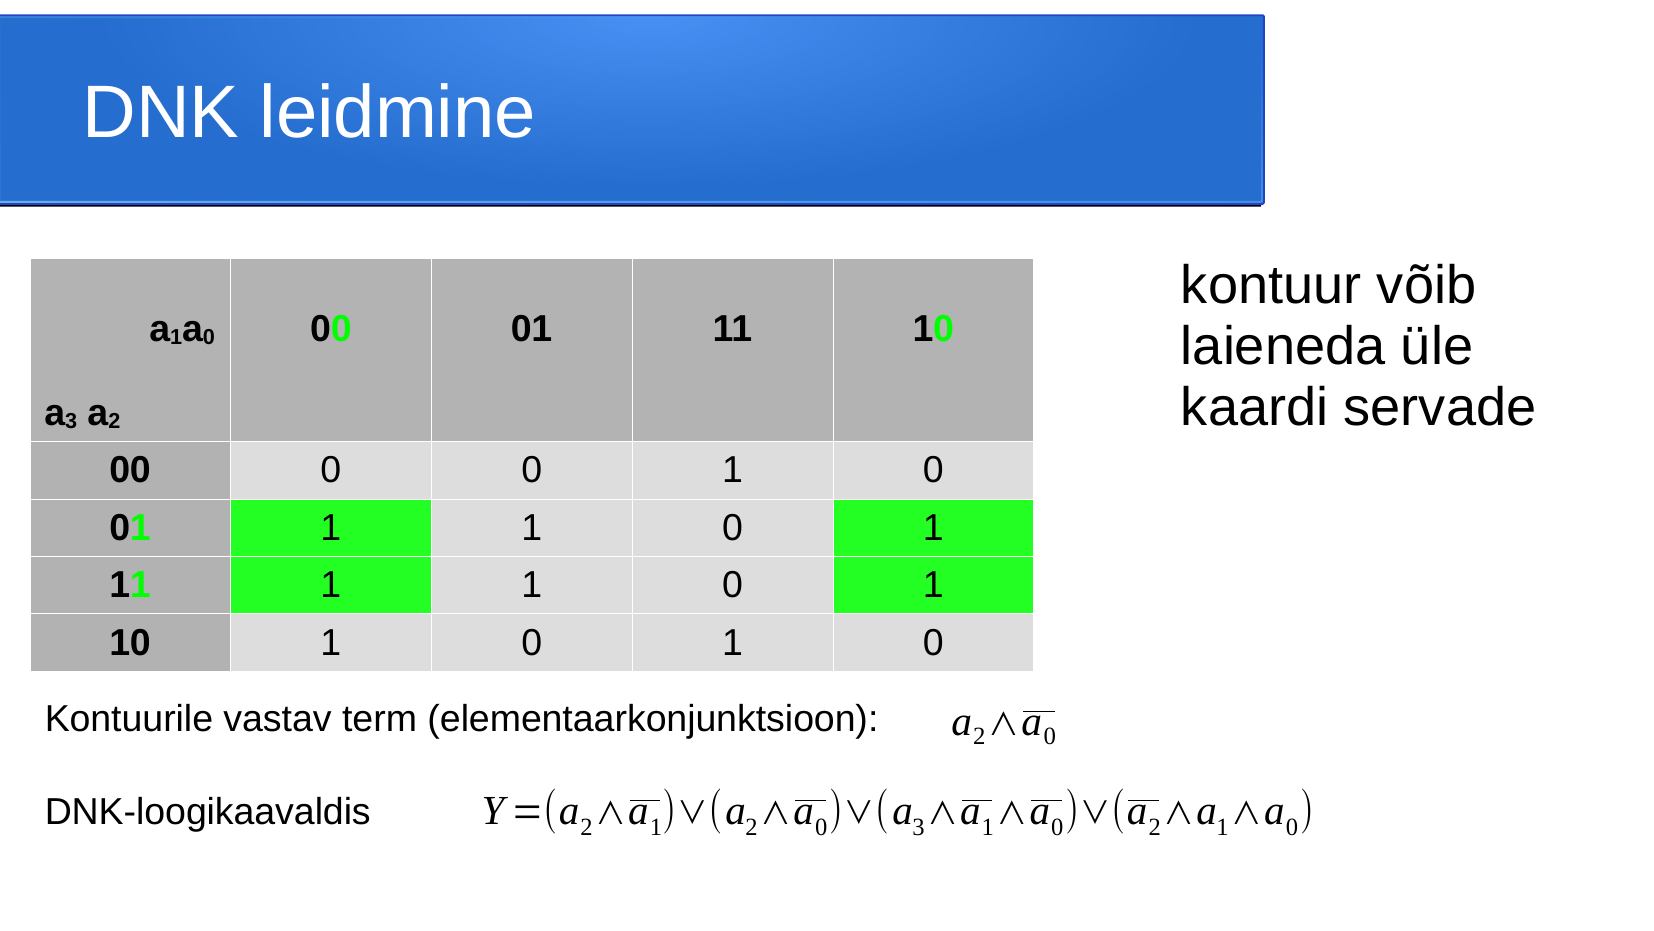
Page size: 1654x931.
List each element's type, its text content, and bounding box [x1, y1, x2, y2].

text_box Kontuurile vastav term (elementaarkonjunktsioon): [30, 690, 978, 789]
table_header 11 [633, 259, 833, 441]
table_cell 11 [31, 557, 230, 613]
table_cell 1 [633, 614, 833, 671]
table_header 00 [231, 259, 431, 441]
title DNK leidmine [82, 35, 1235, 189]
table_cell 0 [432, 442, 632, 499]
chart [945, 698, 1063, 751]
table_cell 1 [633, 442, 833, 499]
table_cell 1 [231, 500, 431, 556]
chart [475, 787, 1321, 841]
table_cell 0 [432, 614, 632, 671]
table_cell 1 [231, 557, 431, 613]
table_cell 10 [31, 614, 230, 671]
text_box DNK-loogikaavaldis [30, 783, 436, 841]
table_cell 1 [432, 557, 632, 613]
table_cell 1 [834, 500, 1033, 556]
table_cell 1 [432, 500, 632, 556]
table_header 01 [432, 259, 632, 441]
table_cell 0 [633, 500, 833, 556]
table_cell 00 [31, 442, 230, 499]
table_cell 0 [834, 442, 1033, 499]
list kontuur võib laieneda üle kaardi servade [1110, 255, 1571, 764]
table_cell 1 [834, 557, 1033, 613]
table_cell 01 [31, 500, 230, 556]
table_header 10 [834, 259, 1033, 441]
table_cell 0 [231, 442, 431, 499]
table_header a1a0 a3 a2 [31, 259, 230, 441]
table_cell 0 [834, 614, 1033, 671]
table_cell 0 [633, 557, 833, 613]
table_cell 1 [231, 614, 431, 671]
